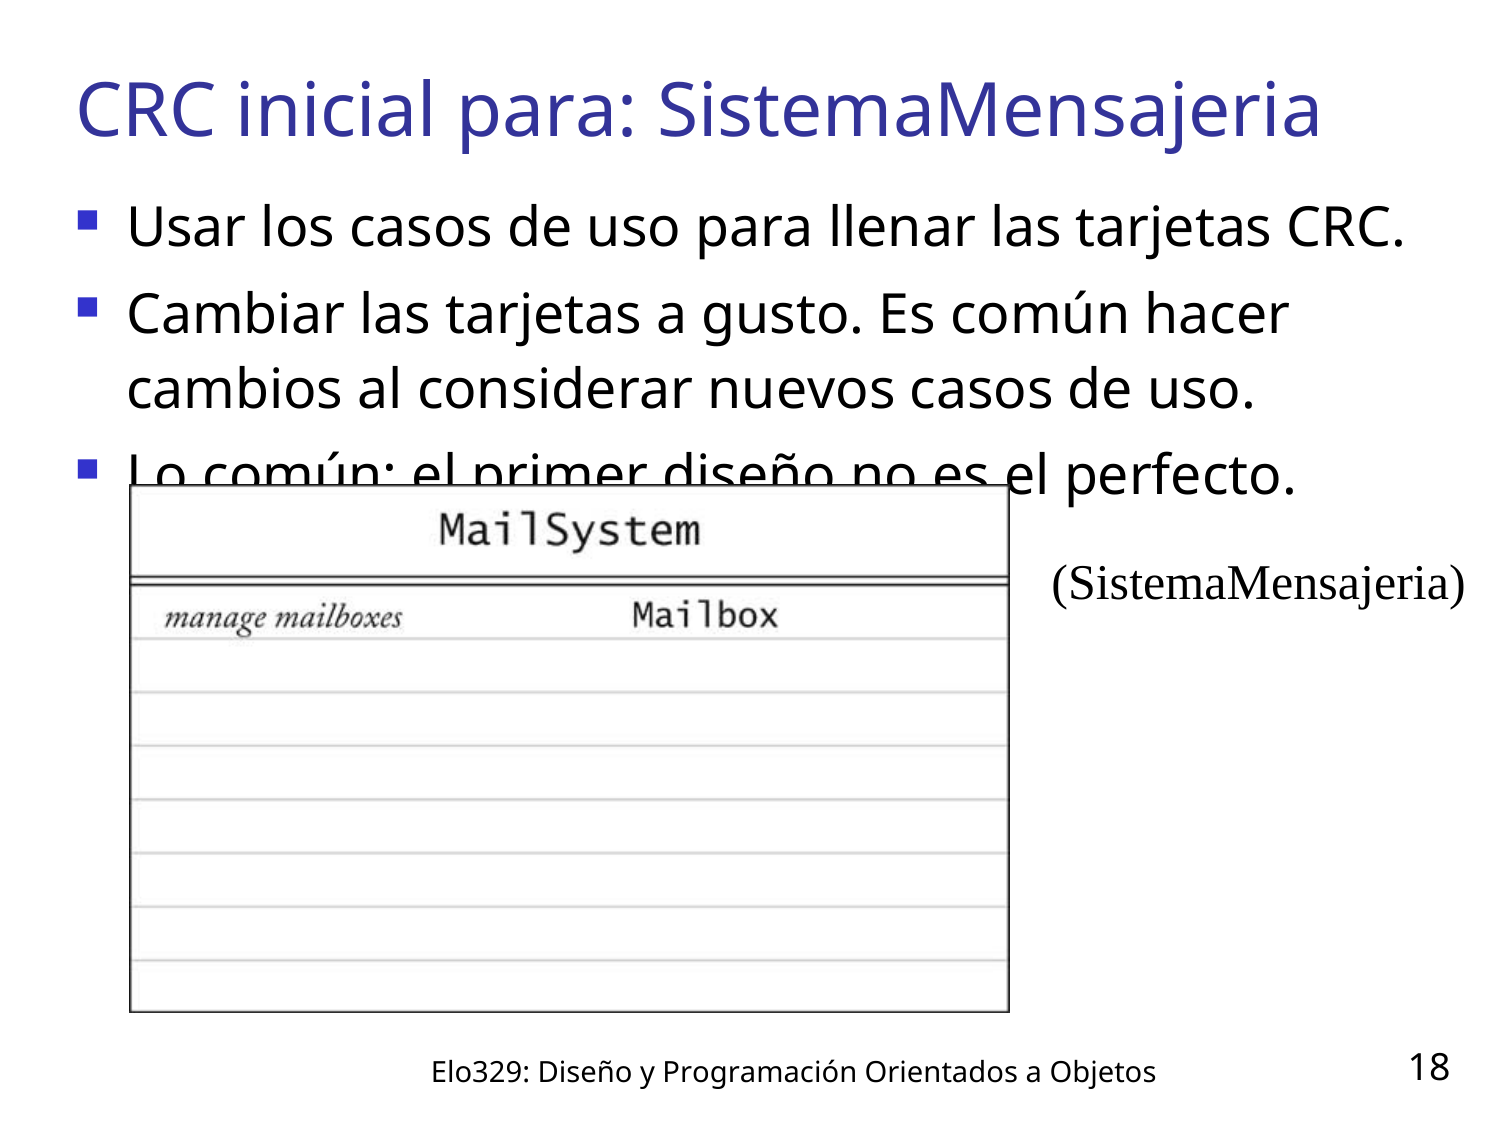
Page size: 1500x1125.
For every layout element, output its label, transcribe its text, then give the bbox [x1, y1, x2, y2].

picture [129, 484, 1010, 1013]
list Usar los casos de uso para llenar las tarjetas CRC. Cambiar las tarjetas a gusto. Es común hacer cambios al considerar nuevos casos de uso. Lo común: el primer diseño no es el perfecto. [75, 187, 1446, 518]
text_box (SistemaMensajeria)‏ [1036, 541, 1482, 618]
title CRC inicial para: SistemaMensajeria [75, 25, 1449, 188]
